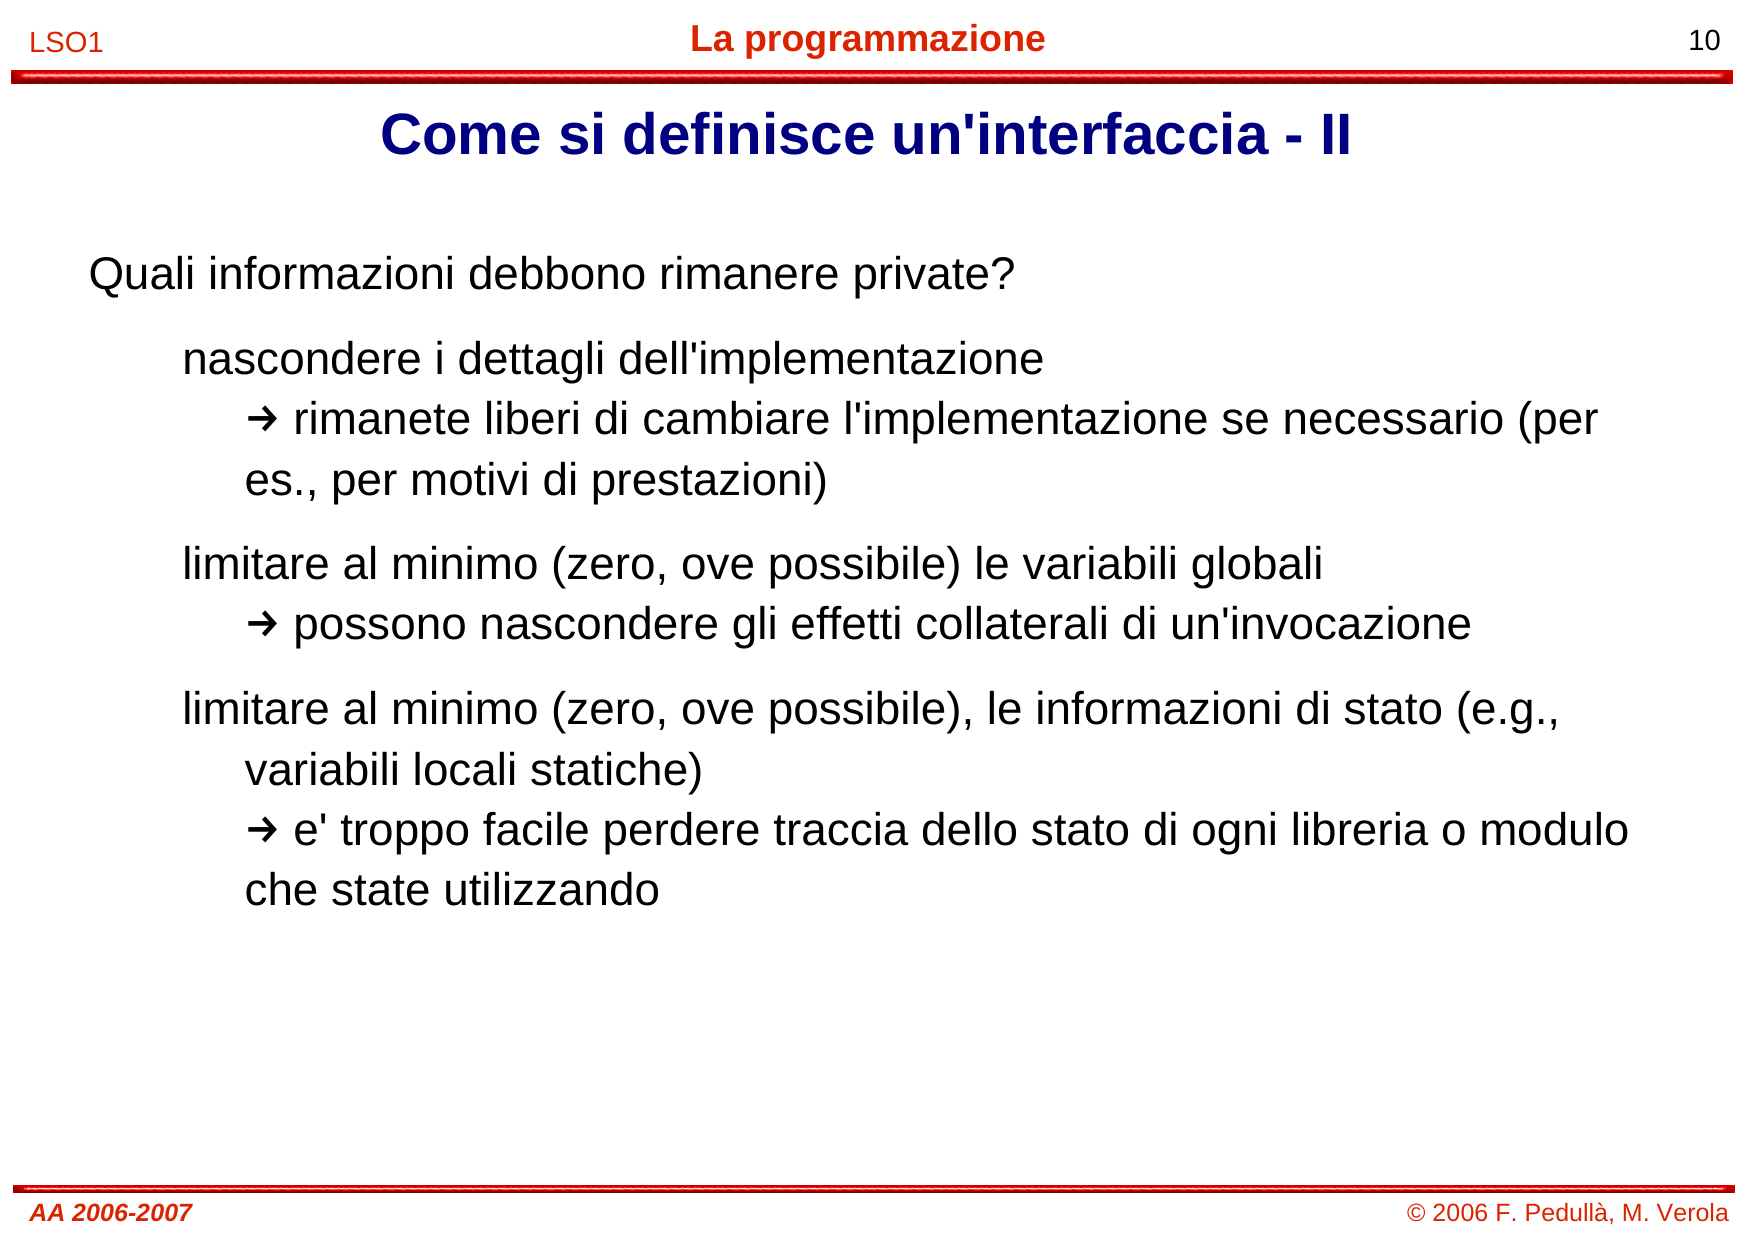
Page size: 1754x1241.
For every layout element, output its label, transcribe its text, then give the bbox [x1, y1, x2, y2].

list Quali informazioni debbono rimanere private? nascondere i dettagli dell'implementazione → rimanete liberi di cambiare l'implementazione se necessario (per es., per motivi di prestazioni) limitare al minimo (zero, ove possibile) le variabili globali → possono nascondere gli effetti collaterali di un'invocazione limitare al minimo (zero, ove possibile), le informazioni di stato (e.g., variabili locali statiche) → e' troppo facile perdere traccia dello stato di ogni libreria o modulo che state utilizzando [88, 244, 1671, 1100]
picture [13, 1185, 1735, 1193]
text_box Come si definisce un'interfaccia - II [333, 98, 1401, 187]
picture [11, 70, 1733, 84]
